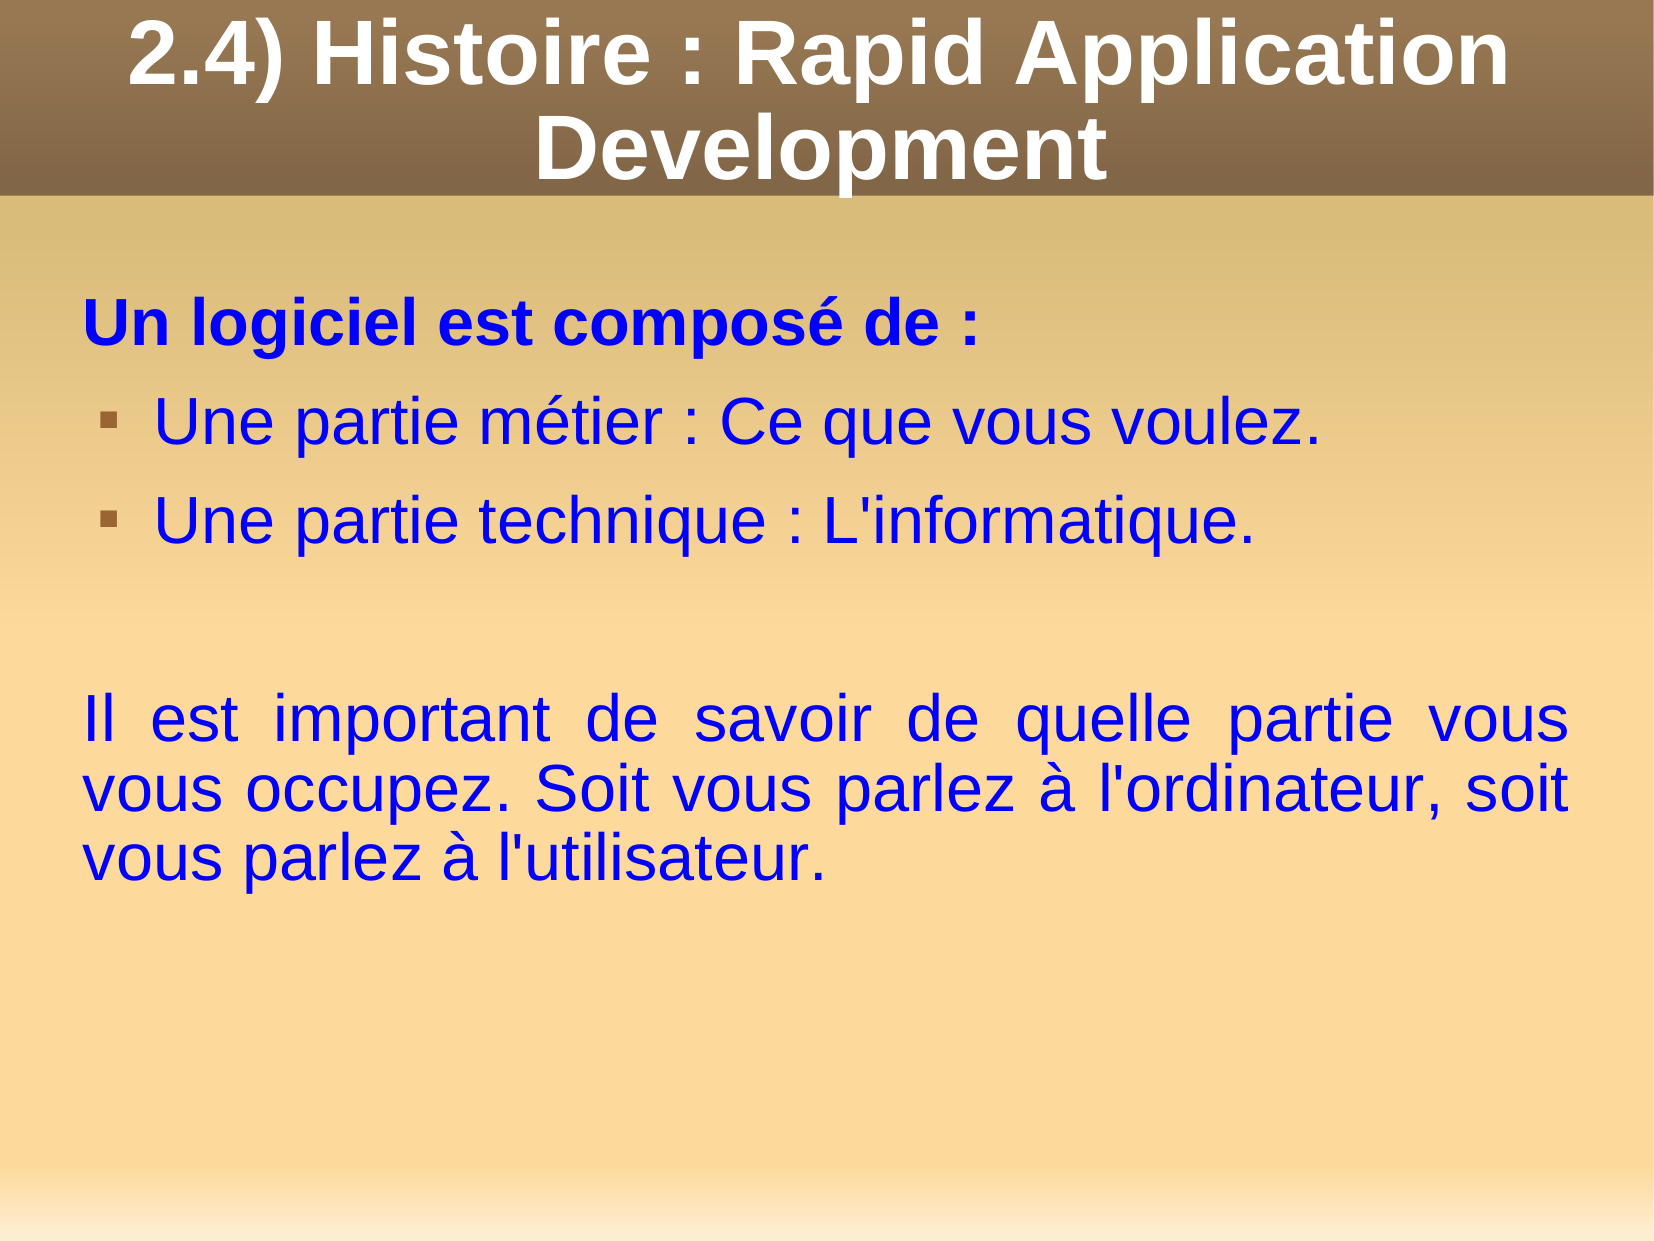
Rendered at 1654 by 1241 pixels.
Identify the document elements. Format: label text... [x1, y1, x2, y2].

picture [0, 0, 1654, 1241]
title 2.4) Histoire : Rapid Application Development [76, 4, 1565, 203]
list Un logiciel est composé de : Une partie métier : Ce que vous voulez. Une partie technique : L'informatique. Il est important de savoir de quelle partie vous vous occupez. Soit vous parlez à l'ordinateur, soit vous parlez à l'utilisateur. [82, 290, 1571, 1094]
